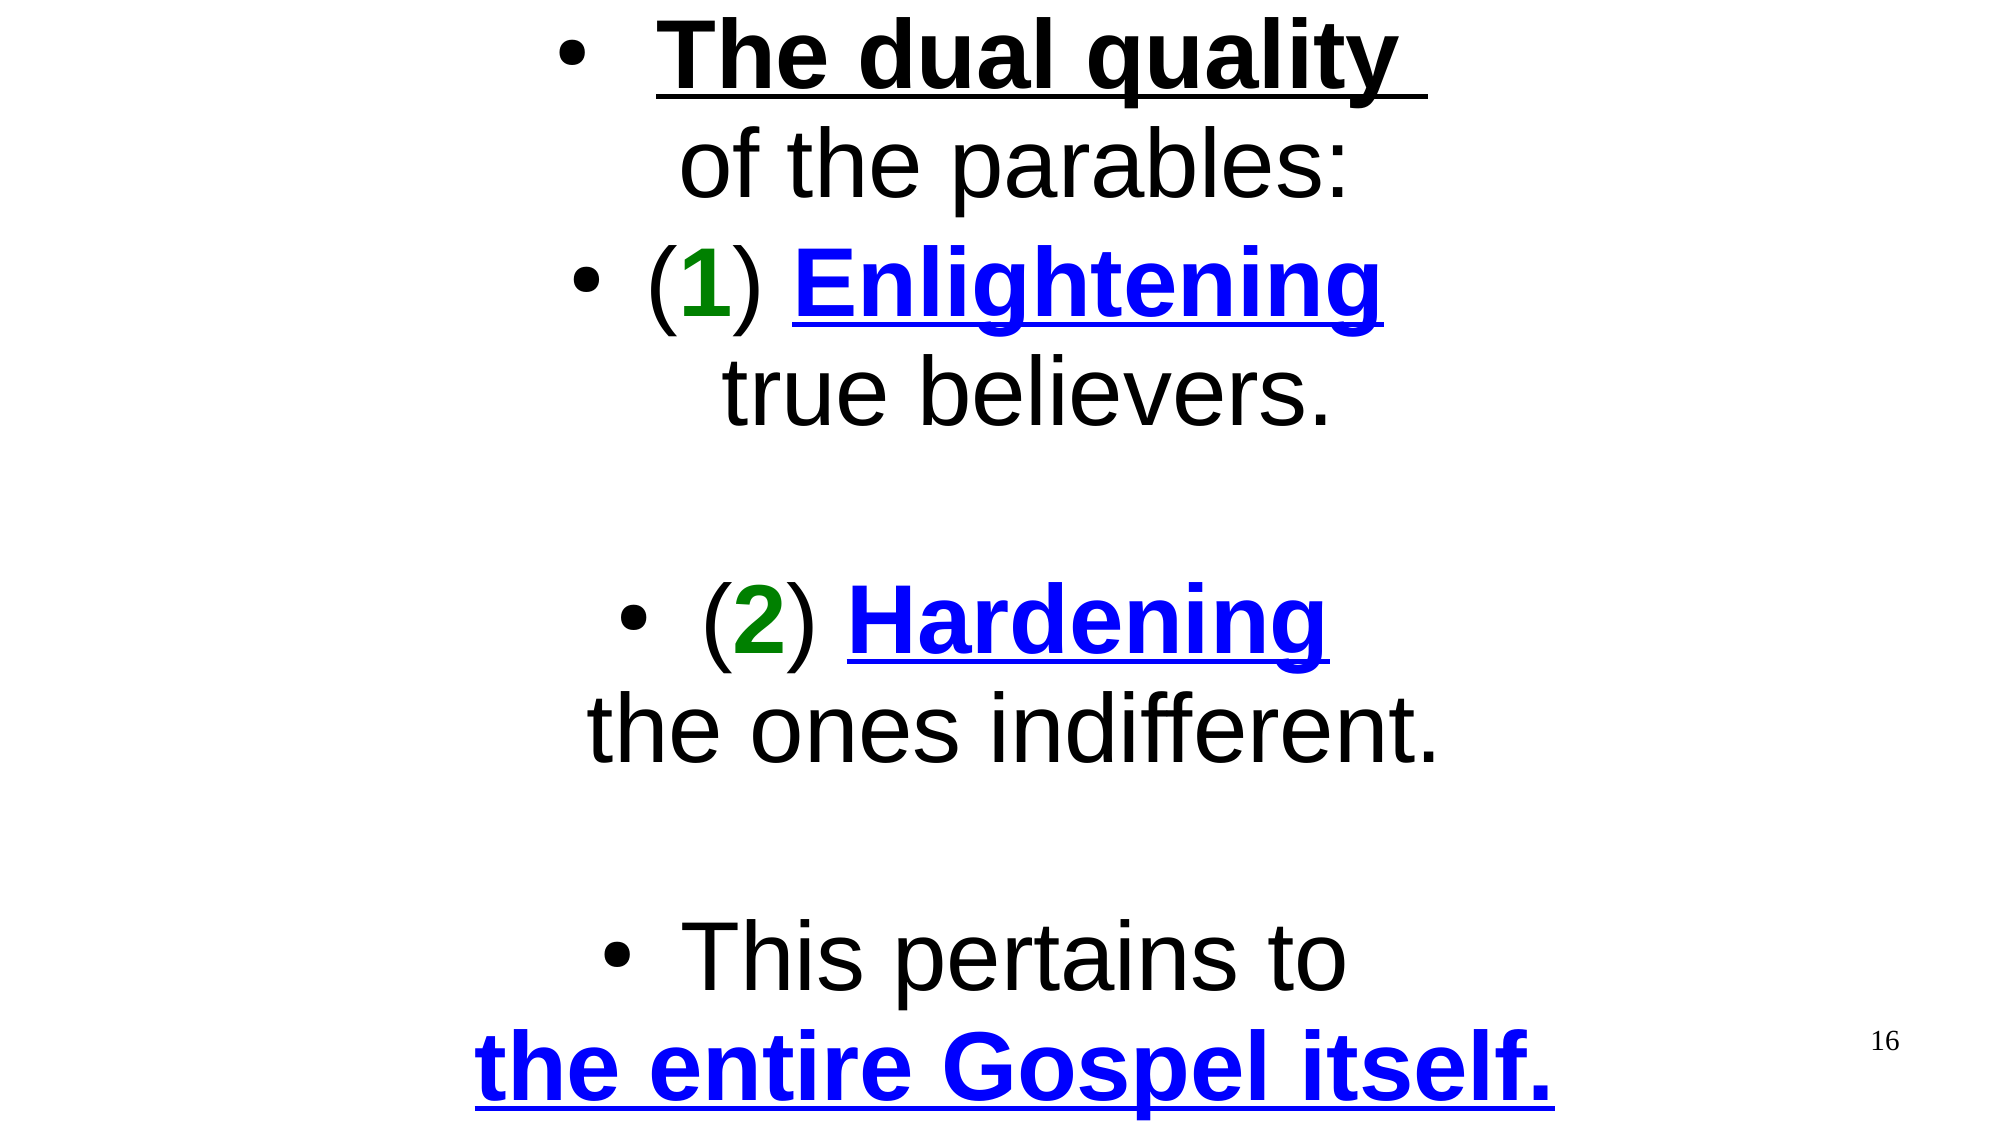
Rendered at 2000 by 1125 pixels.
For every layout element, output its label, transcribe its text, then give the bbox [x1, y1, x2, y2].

list The dual quality of the parables: (1) Enlightening true believers. (2) Hardening the ones indifferent. This pertains to the entire Gospel itself. [0, 0, 1996, 1123]
